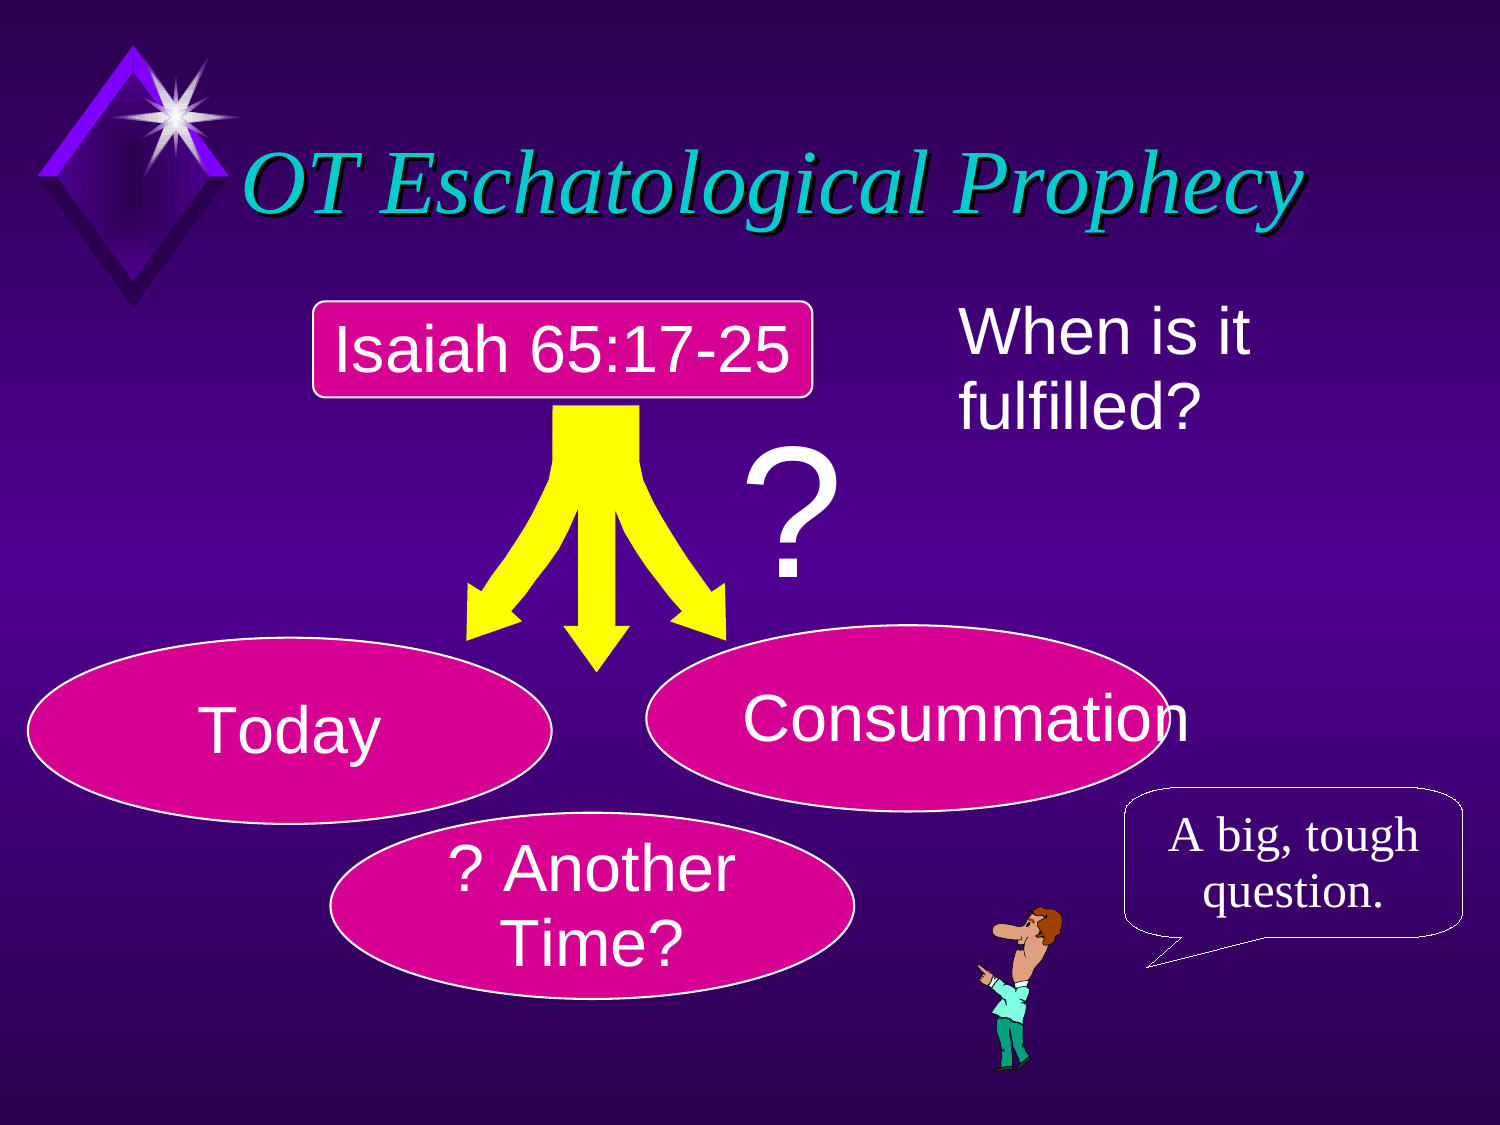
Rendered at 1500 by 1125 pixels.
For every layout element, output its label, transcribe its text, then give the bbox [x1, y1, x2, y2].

text_box When is it fulfilled? [944, 286, 1435, 451]
text_box A big, tough question. [1124, 787, 1463, 968]
text_box Consummation [1163, 710, 1171, 740]
text_box Consummation [646, 625, 1168, 812]
text_box Today [27, 637, 552, 824]
text_box ? [725, 400, 938, 625]
title OT Eschatological Prophecy [224, 78, 1388, 288]
text_box [466, 405, 727, 673]
text_box Isaiah 65:17-25 [313, 301, 813, 398]
chart [976, 906, 1063, 1072]
text_box ? Another Time? [330, 812, 855, 999]
